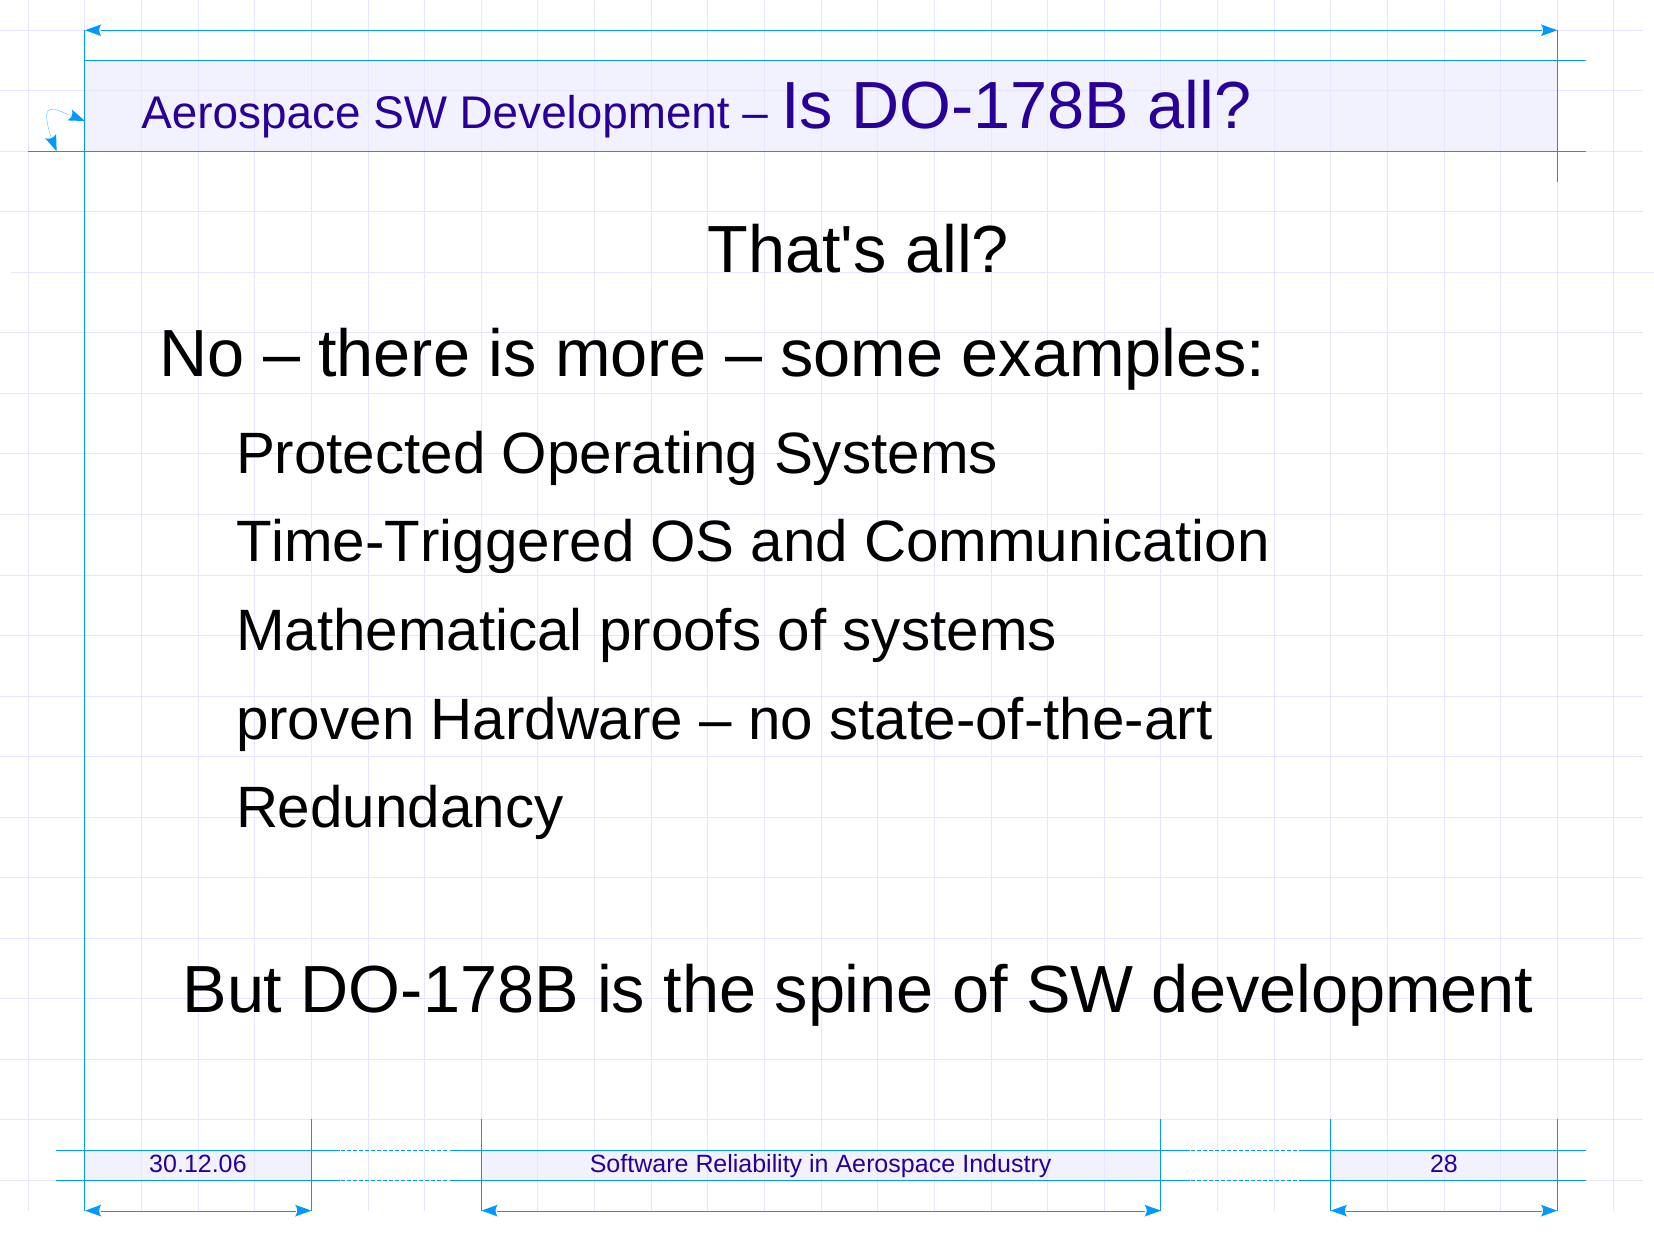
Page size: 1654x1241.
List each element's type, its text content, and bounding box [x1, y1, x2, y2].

list That's all? No – there is more – some examples: Protected Operating Systems Time-Triggered OS and Communication Mathematical proofs of systems proven Hardware – no state-of-the-art Redundancy But DO-178B is the spine of SW development [141, 211, 1558, 1106]
title Aerospace SW Development – Is DO-178B all? [141, 67, 1558, 144]
